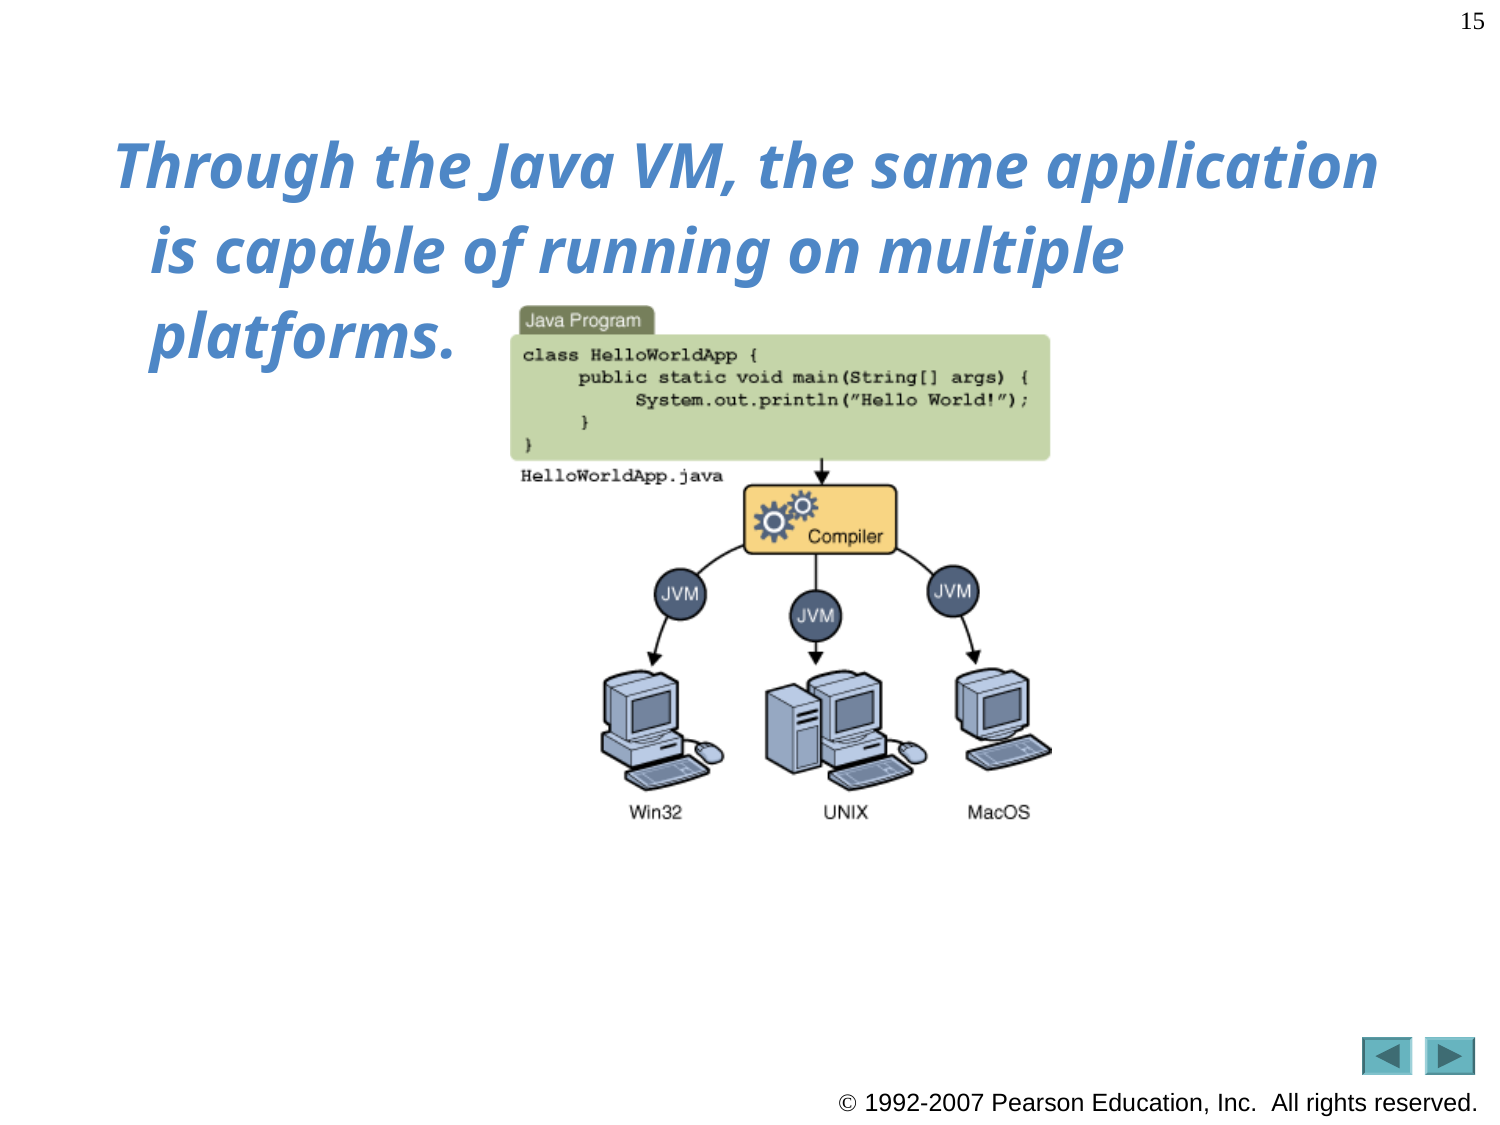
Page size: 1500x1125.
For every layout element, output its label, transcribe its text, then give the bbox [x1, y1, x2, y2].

picture [510, 305, 1052, 824]
list Through the Java VM, the same application is capable of running on multiple platforms. [75, 121, 1425, 850]
